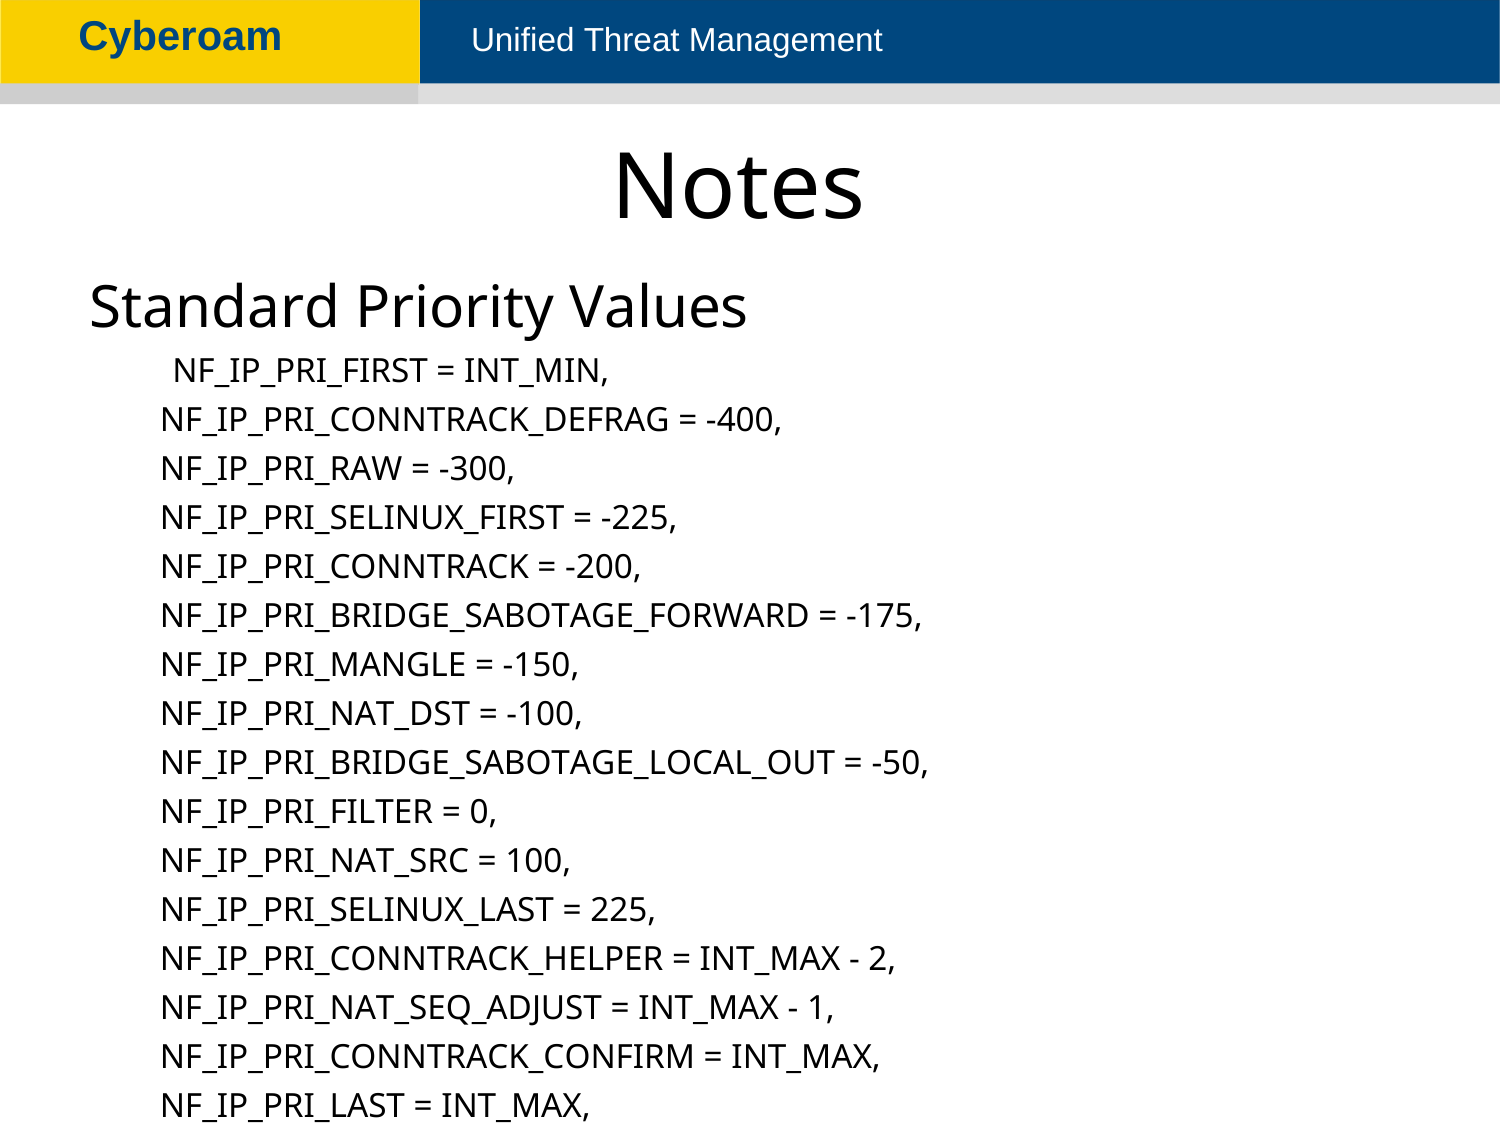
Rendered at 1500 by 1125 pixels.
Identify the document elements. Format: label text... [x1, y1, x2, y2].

list Standard Priority Values NF_IP_PRI_FIRST = INT_MIN, NF_IP_PRI_CONNTRACK_DEFRAG = -400, NF_IP_PRI_RAW = -300, NF_IP_PRI_SELINUX_FIRST = -225, NF_IP_PRI_CONNTRACK = -200, NF_IP_PRI_BRIDGE_SABOTAGE_FORWARD = -175, NF_IP_PRI_MANGLE = -150, NF_IP_PRI_NAT_DST = -100, NF_IP_PRI_BRIDGE_SABOTAGE_LOCAL_OUT = -50, NF_IP_PRI_FILTER = 0, NF_IP_PRI_NAT_SRC = 100, NF_IP_PRI_SELINUX_LAST = 225, NF_IP_PRI_CONNTRACK_HELPER = INT_MAX - 2, NF_IP_PRI_NAT_SEQ_ADJUST = INT_MAX - 1, NF_IP_PRI_CONNTRACK_CONFIRM = INT_MAX, NF_IP_PRI_LAST = INT_MAX, [75, 262, 1426, 1061]
title Notes [75, 112, 1426, 240]
picture [0, 0, 1500, 83]
